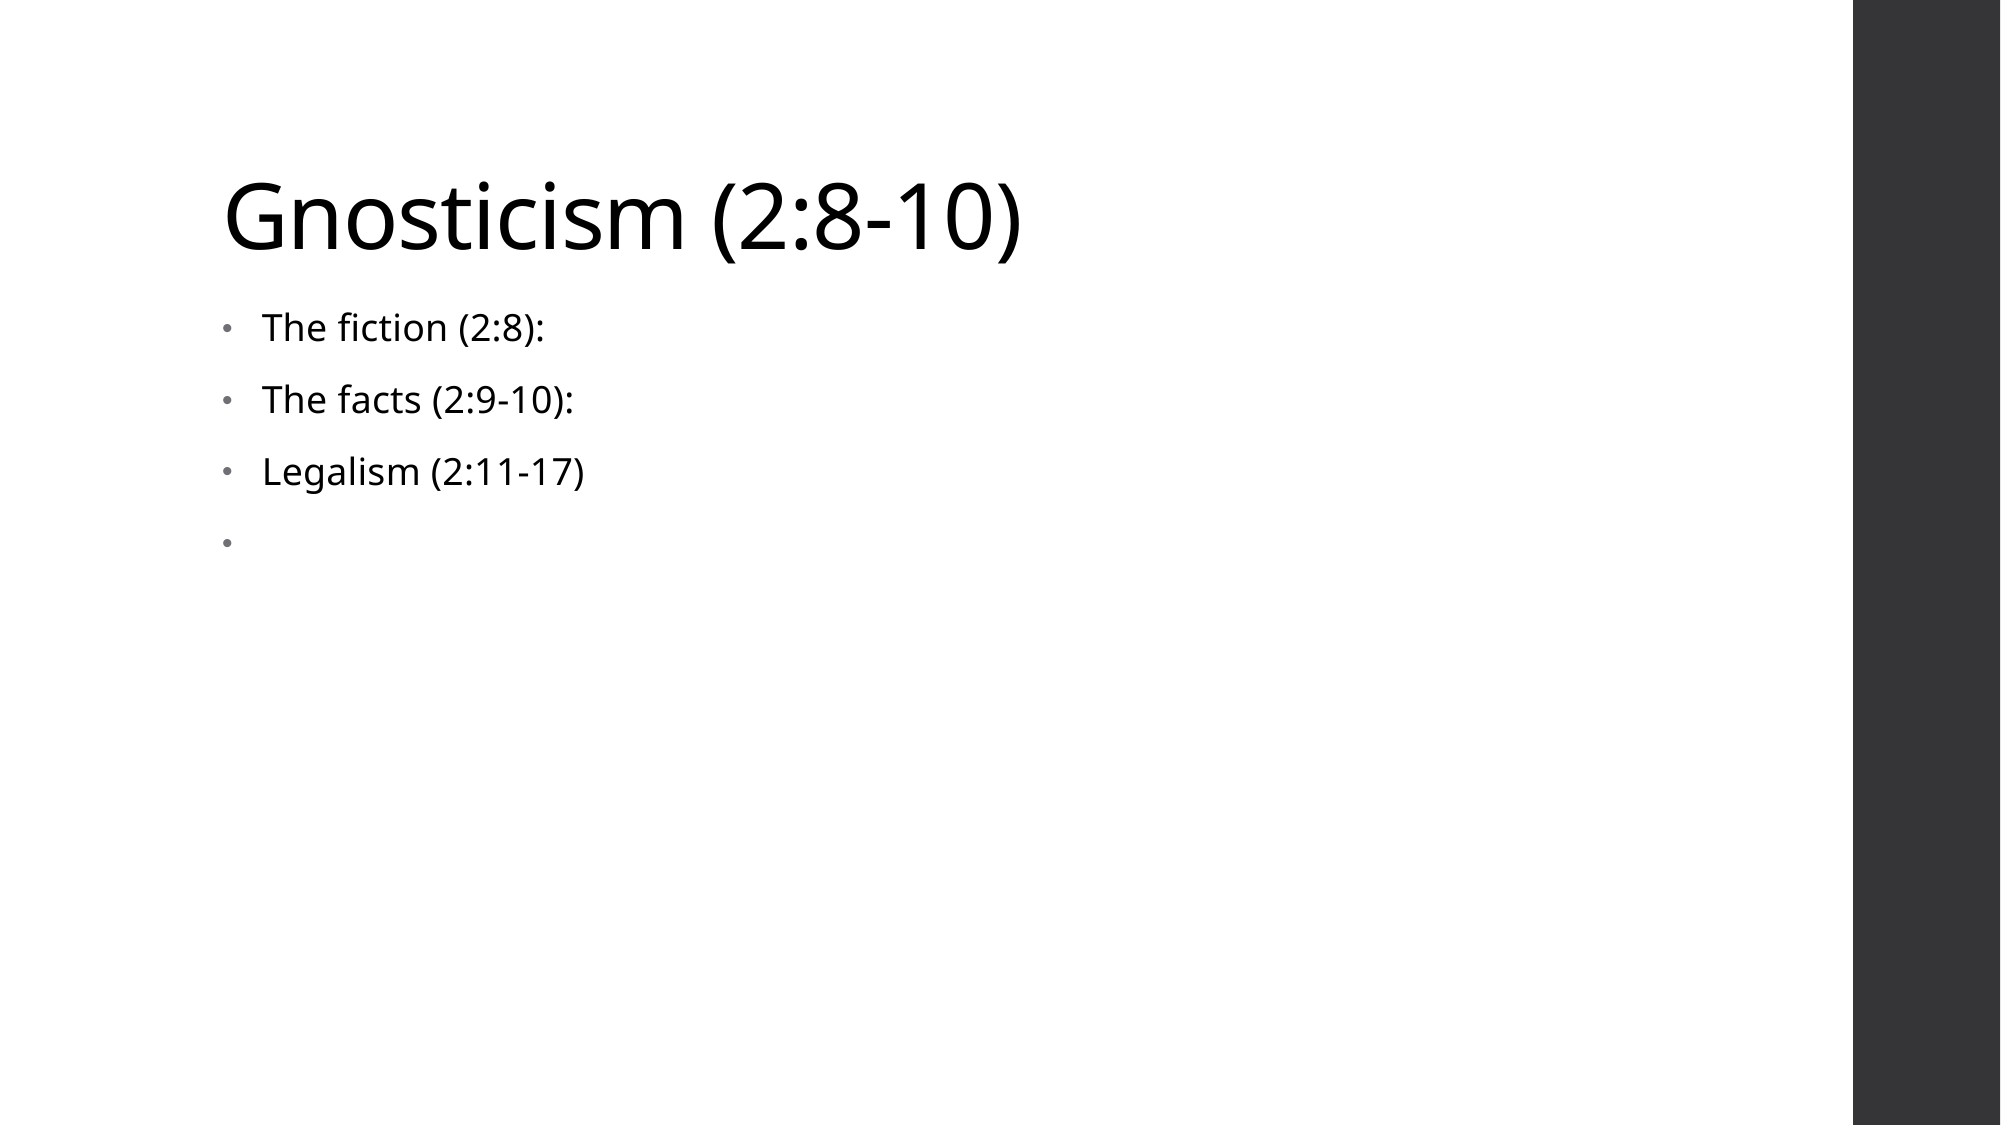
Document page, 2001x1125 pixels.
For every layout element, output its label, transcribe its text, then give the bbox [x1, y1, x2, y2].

list The fiction (2:8): The facts (2:9-10): Legalism (2:11-17) [206, 299, 1617, 1014]
title Gnosticism (2:8-10) [206, 60, 1797, 278]
